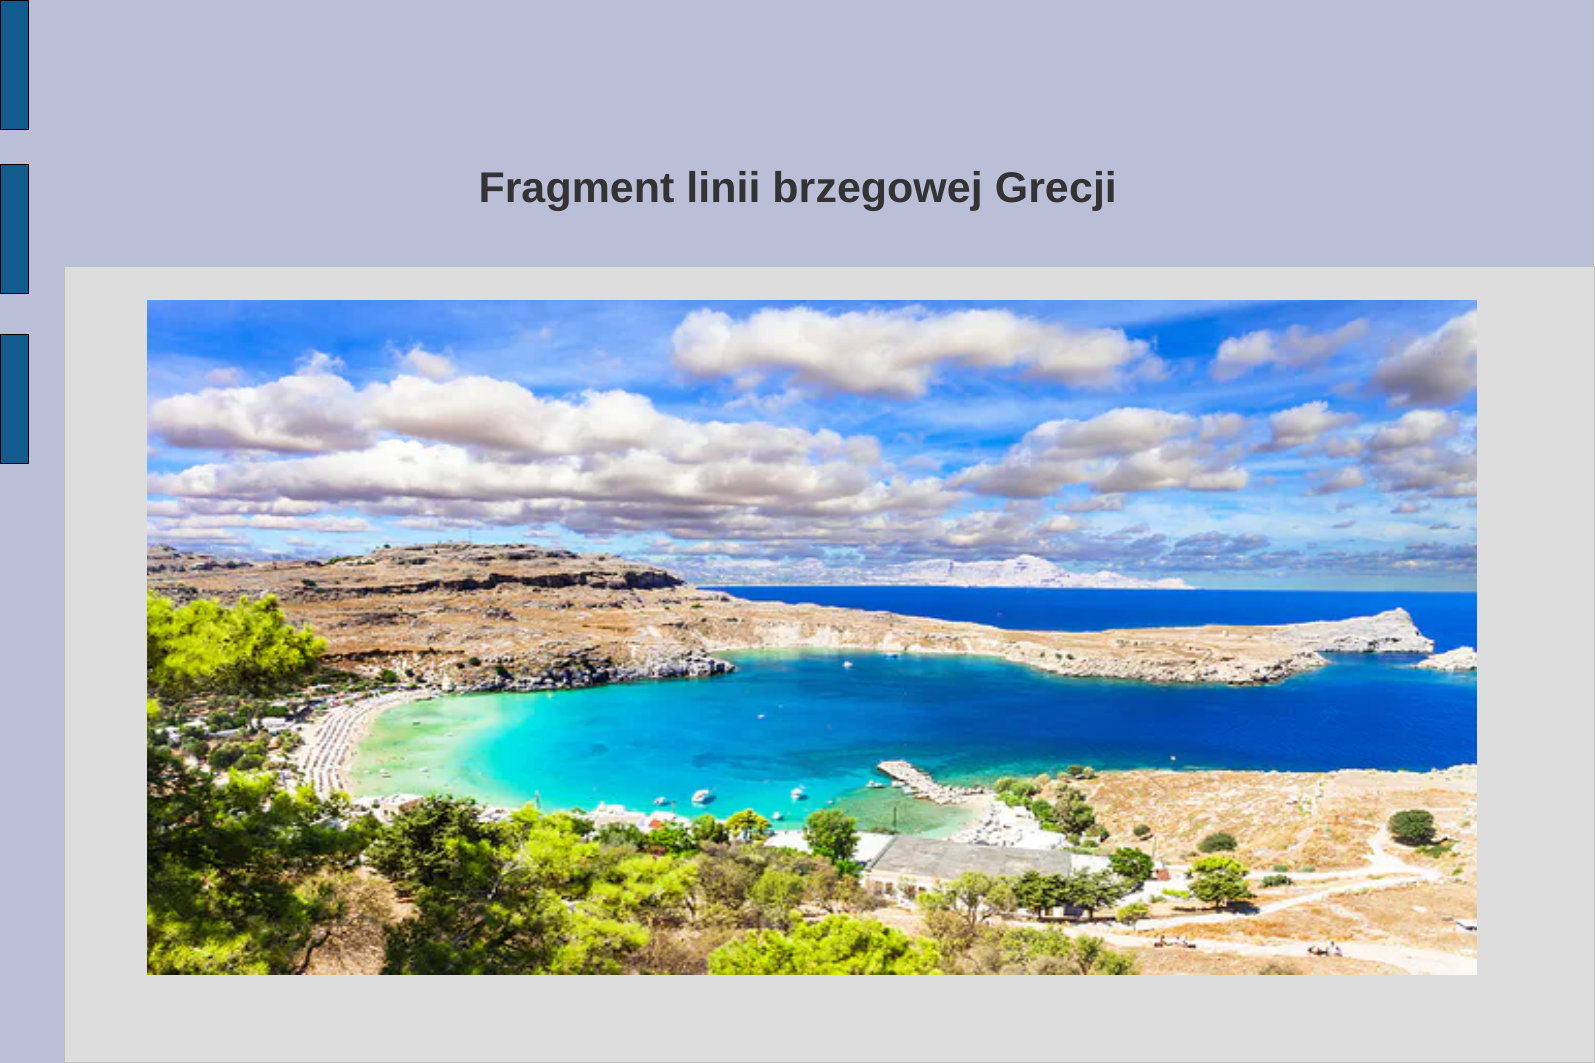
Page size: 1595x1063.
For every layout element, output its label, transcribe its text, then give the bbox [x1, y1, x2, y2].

picture [147, 300, 1477, 975]
title Fragment linii brzegowej Grecji [117, 98, 1479, 276]
